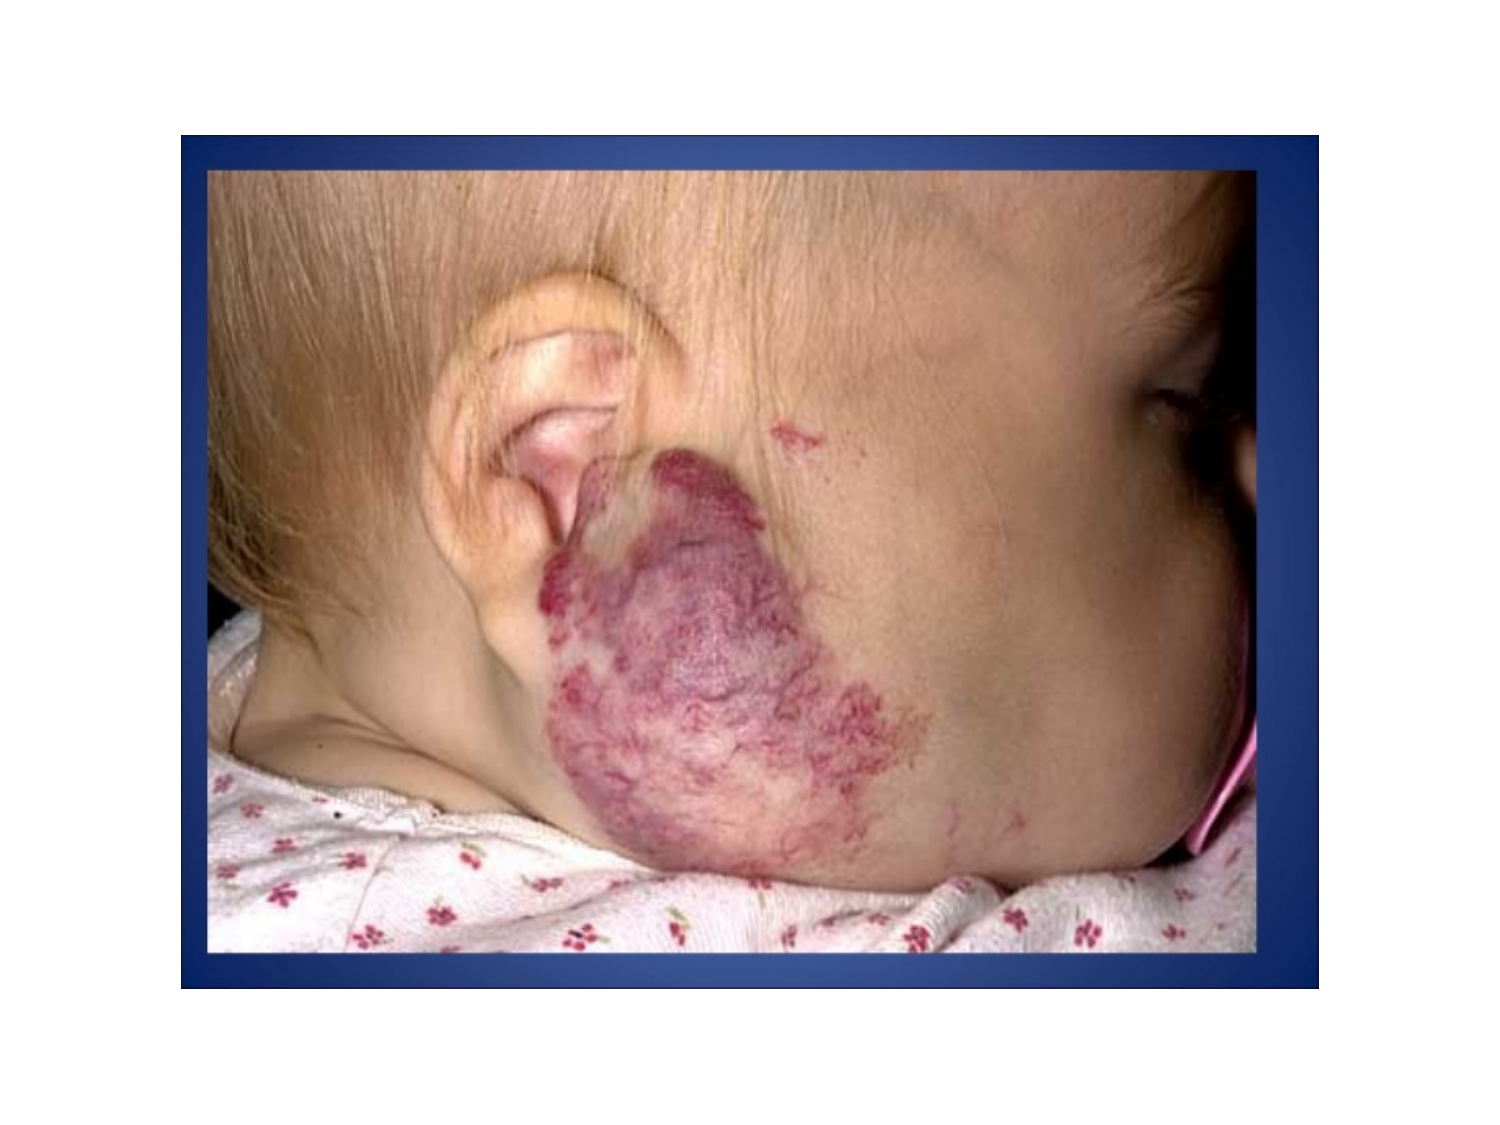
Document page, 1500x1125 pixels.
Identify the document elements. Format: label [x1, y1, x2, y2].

picture [181, 135, 1319, 990]
